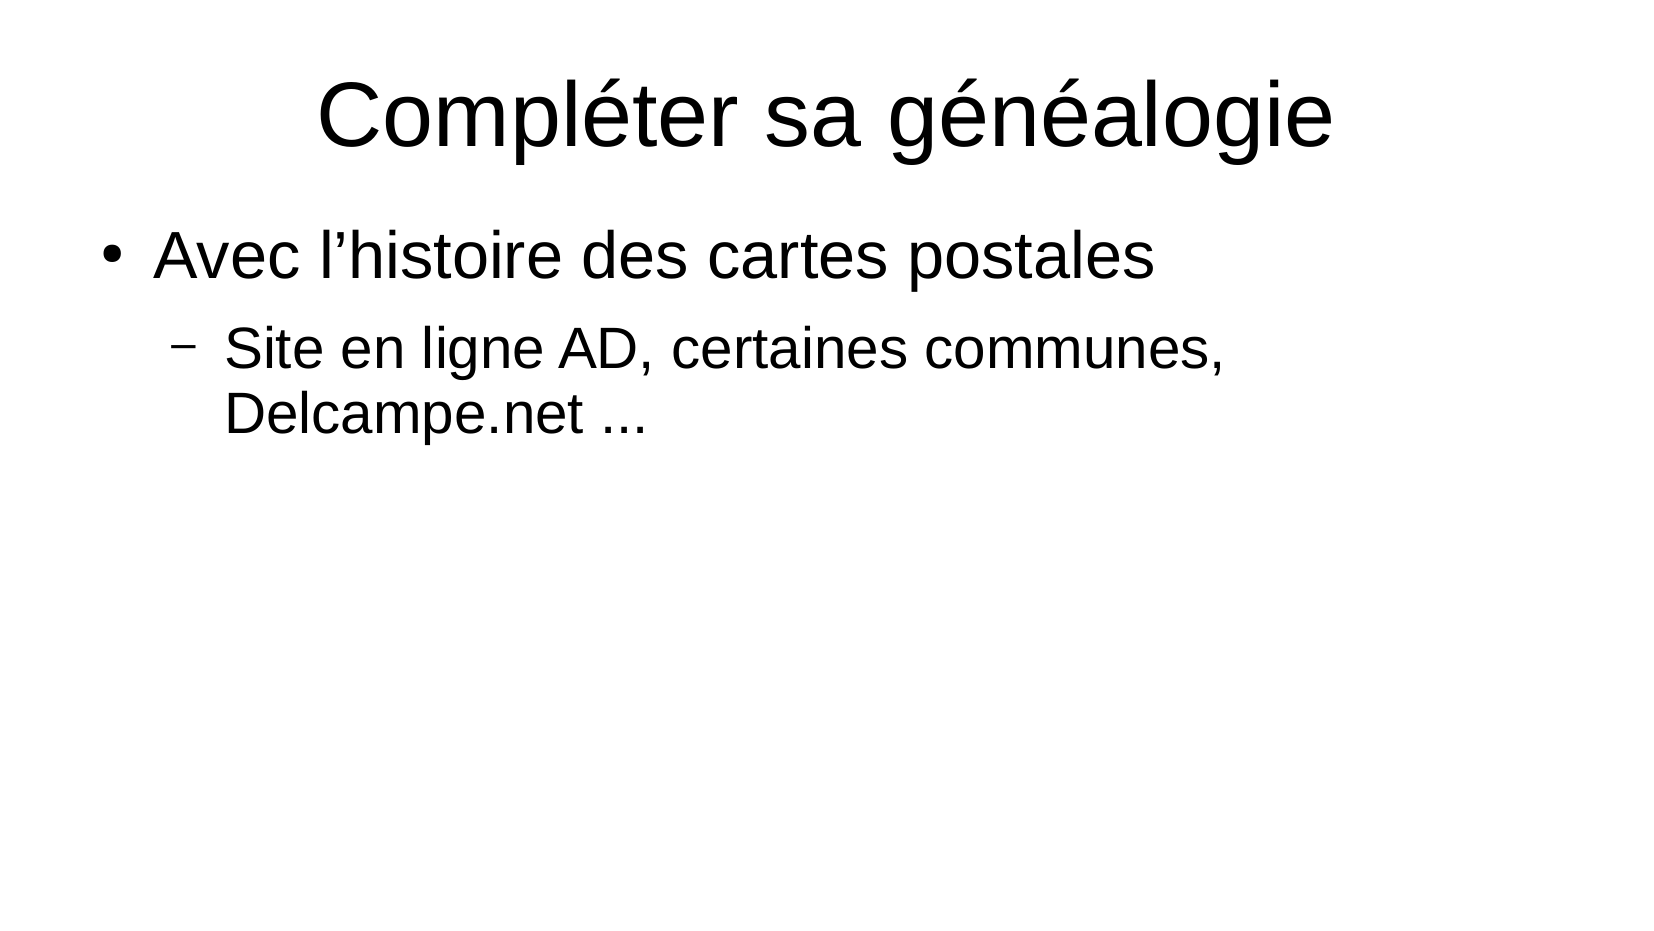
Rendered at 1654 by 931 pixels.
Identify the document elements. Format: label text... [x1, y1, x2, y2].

list Avec l’histoire des cartes postales Site en ligne AD, certaines communes, Delcampe.net ... [82, 217, 1571, 758]
title Compléter sa généalogie [82, 37, 1571, 193]
